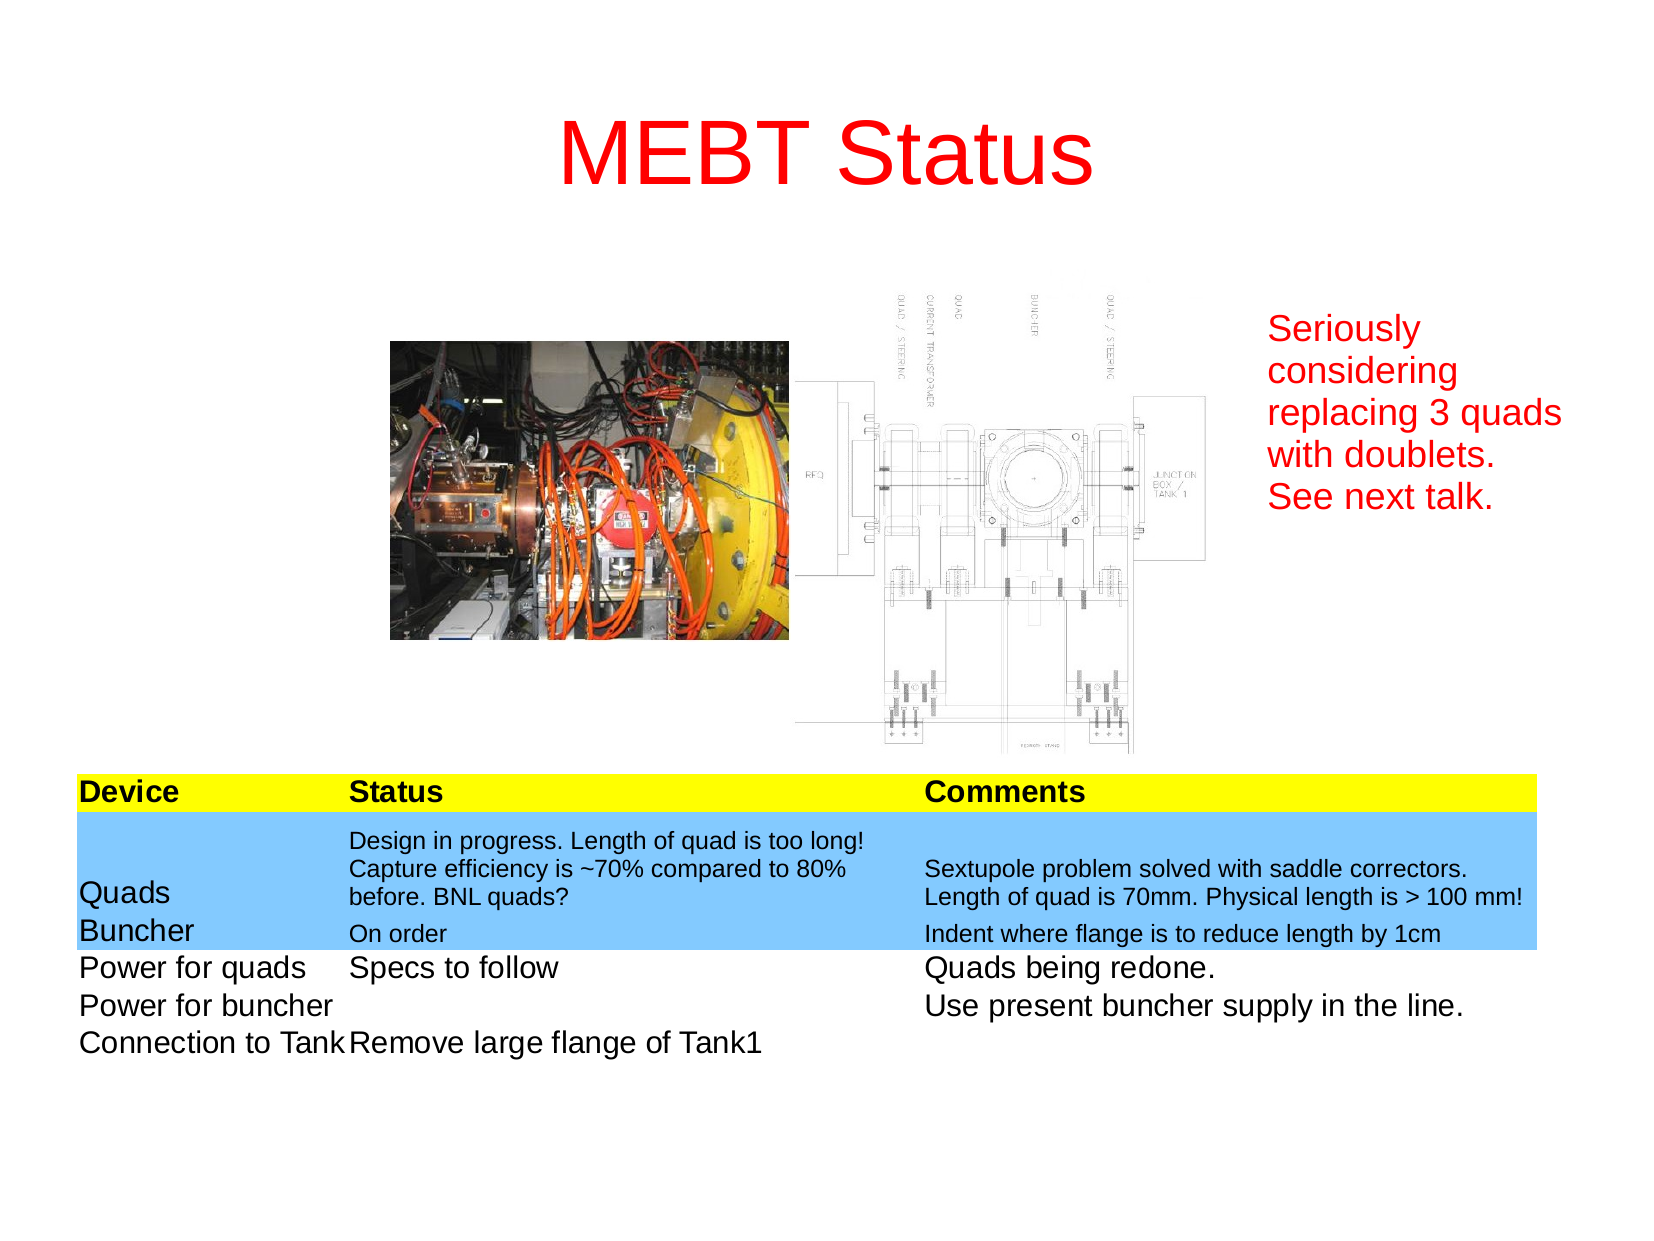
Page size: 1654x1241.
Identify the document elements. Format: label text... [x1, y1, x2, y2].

chart [76, 774, 1540, 1103]
title MEBT Status [82, 56, 1571, 250]
text_box Seriously considering replacing 3 quads with doublets. See next talk. [1252, 300, 1628, 525]
picture [390, 241, 1208, 758]
